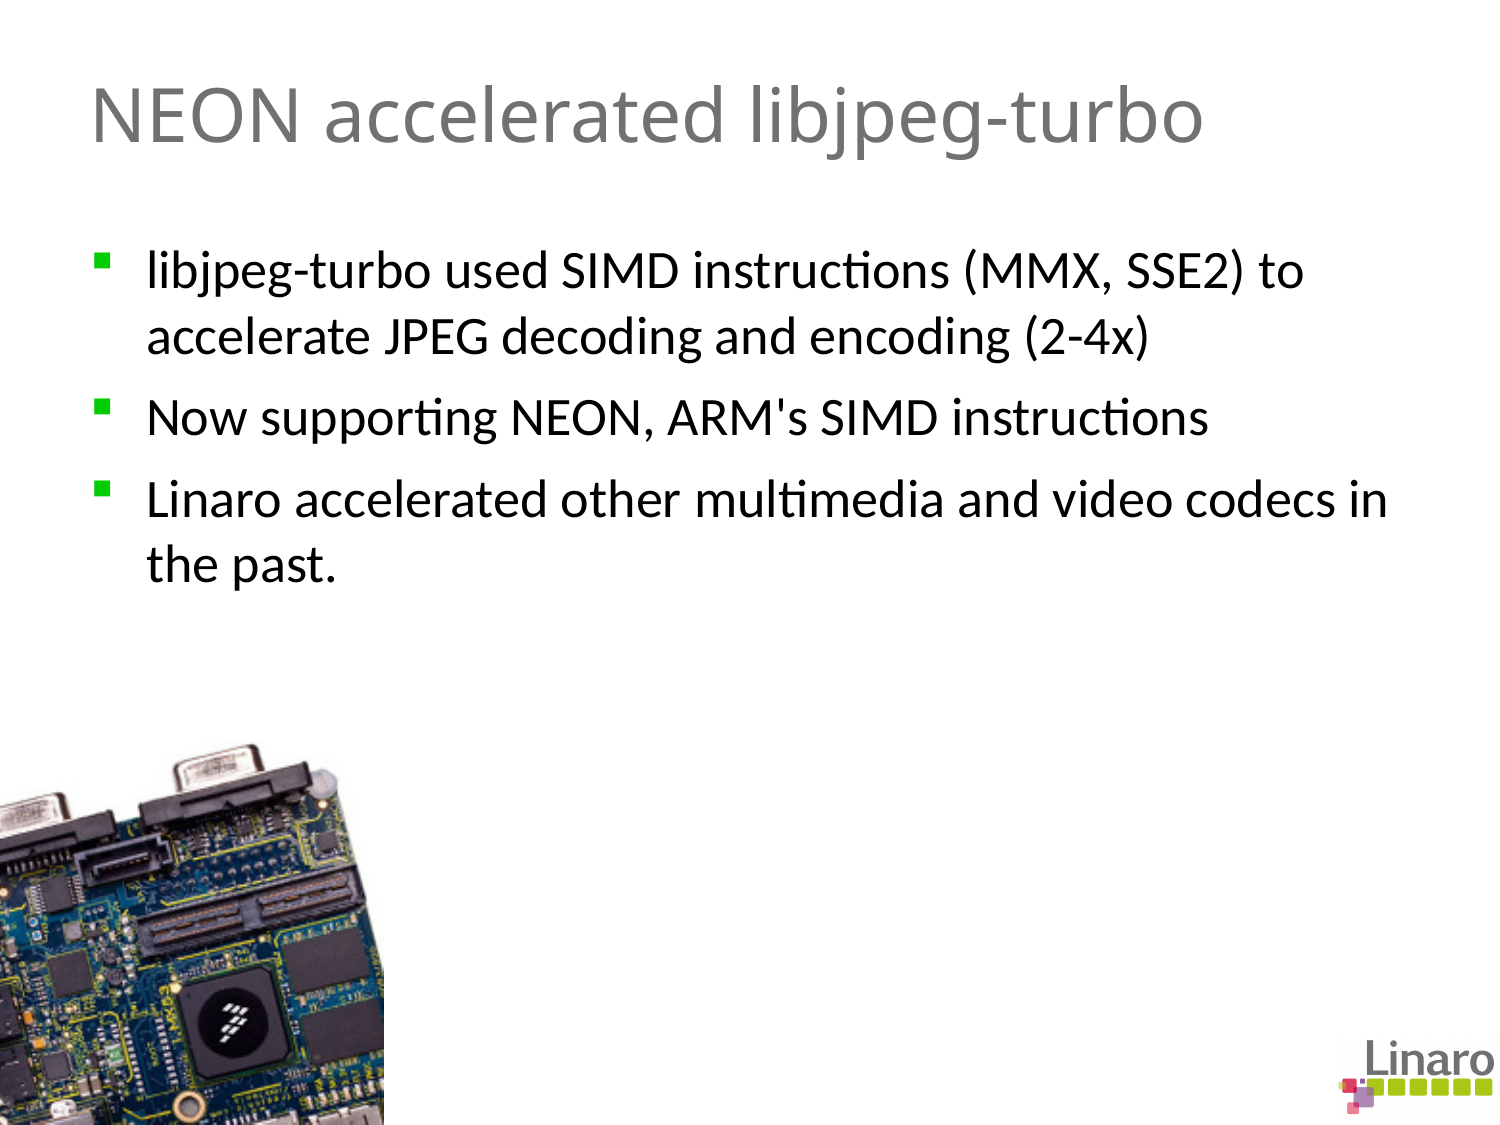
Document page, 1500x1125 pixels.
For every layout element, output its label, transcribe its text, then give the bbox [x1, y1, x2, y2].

title NEON accelerated libjpeg-turbo [75, 29, 1426, 196]
list libjpeg-turbo used SIMD instructions (MMX, SSE2) to accelerate JPEG decoding and encoding (2-4x) Now supporting NEON, ARM's SIMD instructions Linaro accelerated other multimedia and video codecs in the past. [75, 227, 1426, 970]
picture [0, 741, 384, 1125]
picture [1331, 1035, 1500, 1119]
